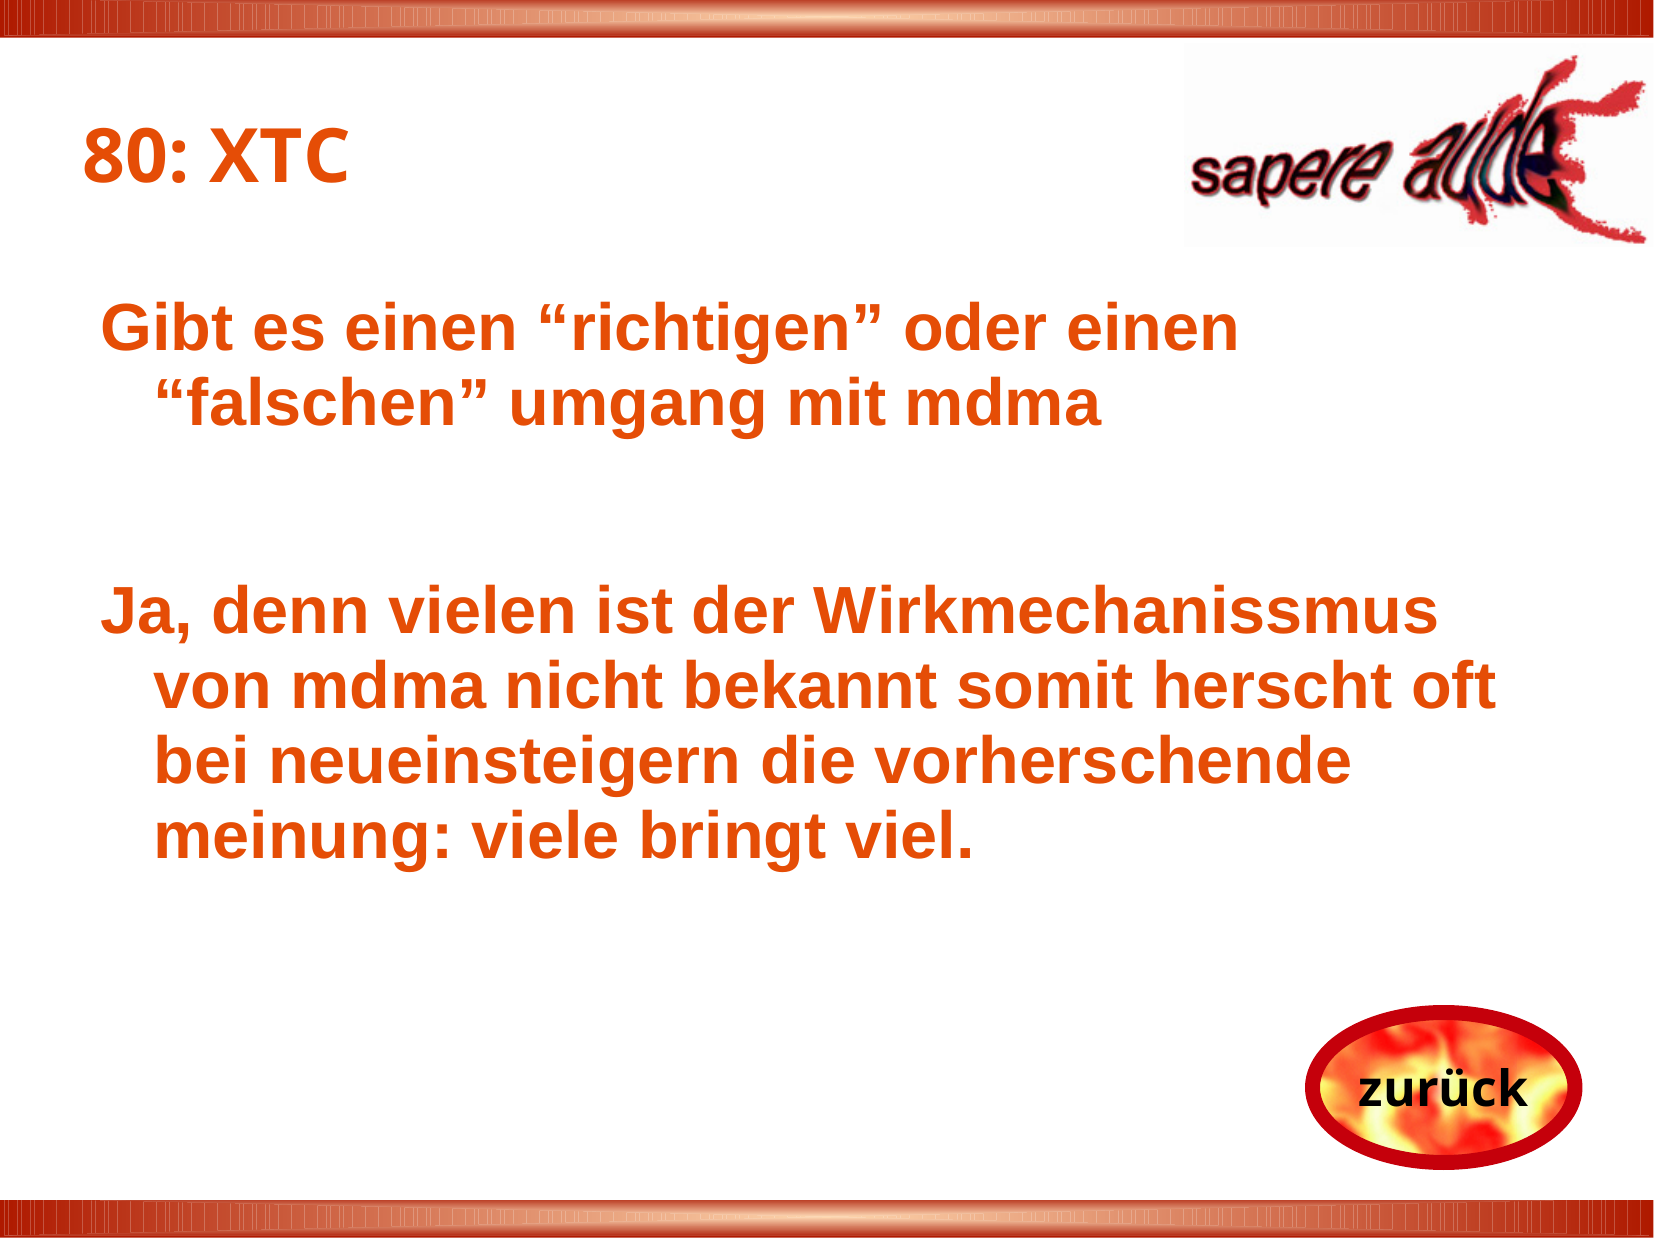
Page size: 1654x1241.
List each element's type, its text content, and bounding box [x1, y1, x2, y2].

list Gibt es einen “richtigen” oder einen “falschen” umgang mit mdma Ja, denn vielen ist der Wirkmechanissmus von mdma nicht bekannt somit herscht oft bei neueinsteigern die vorherschende meinung: viele bringt viel. [82, 290, 1571, 1109]
title 80: XTC [82, 49, 1571, 257]
picture [1184, 43, 1654, 247]
picture [1328, 1109, 1560, 1154]
